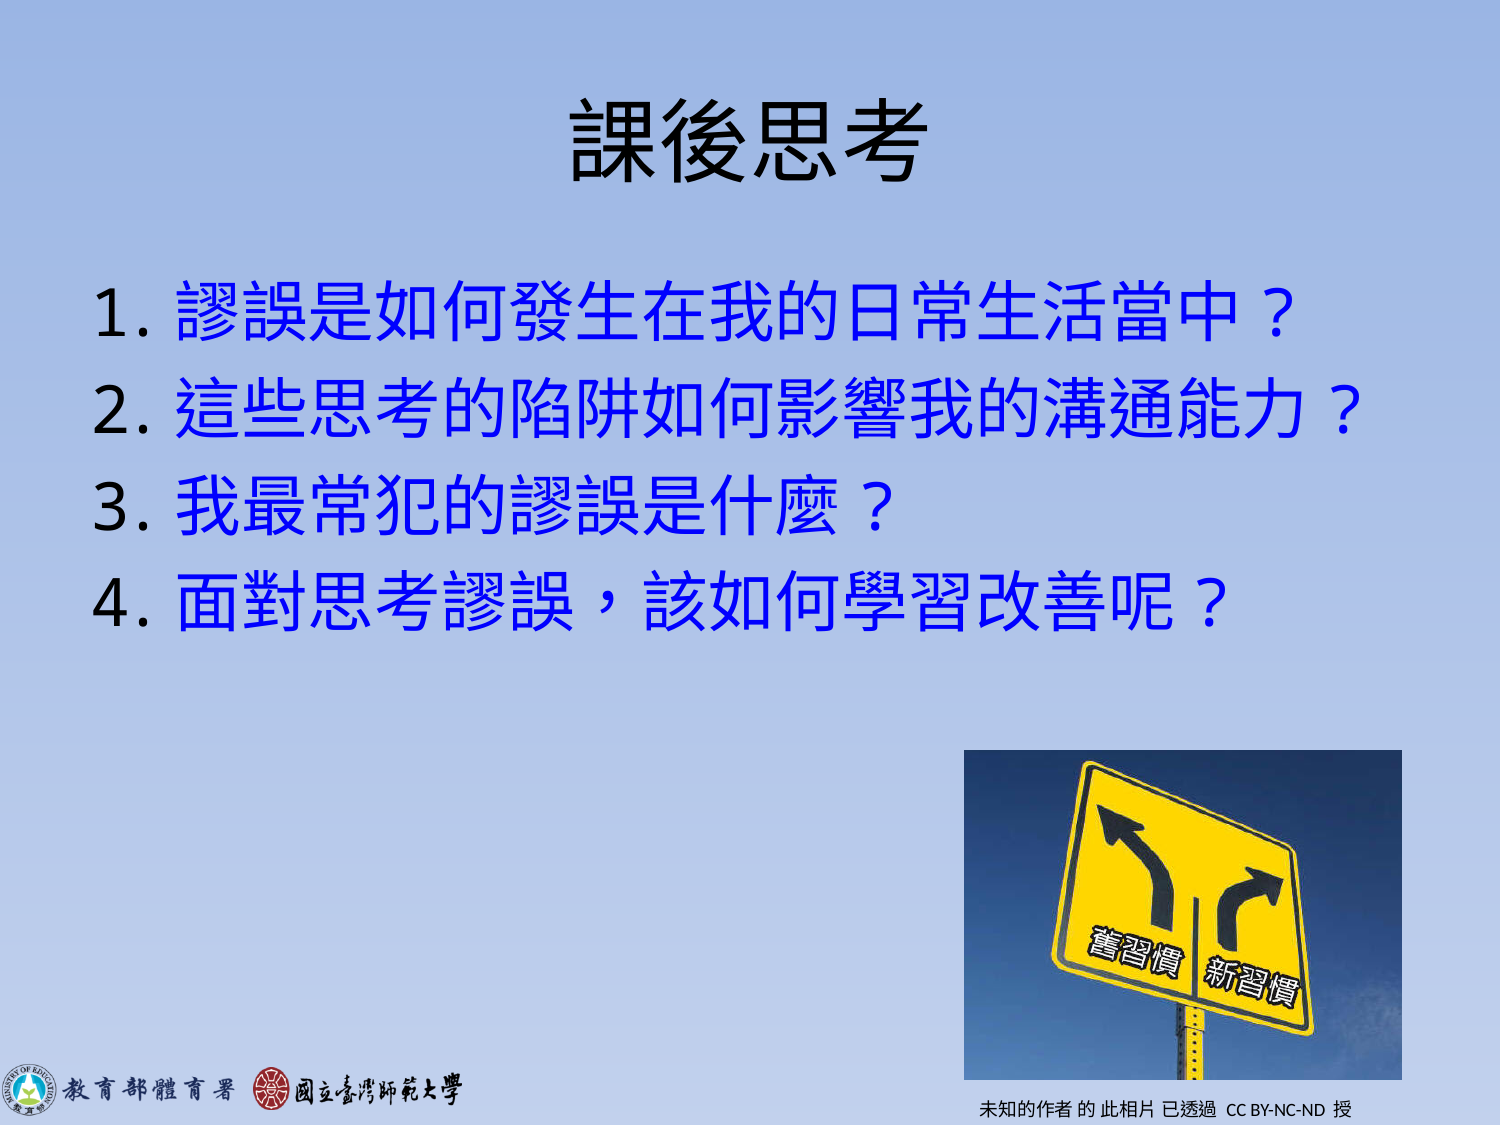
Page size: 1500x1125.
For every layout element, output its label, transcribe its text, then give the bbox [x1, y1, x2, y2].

picture [964, 750, 1402, 1080]
list 謬誤是如何發生在我的日常生活當中? 這些思考的陷阱如何影響我的溝通能力? 我最常犯的謬誤是什麼? 面對思考謬誤，該如何學習改善呢? [75, 262, 1426, 1005]
text_box 未知的作者 的 此相片 已透過 CC BY-NC-ND 授權 [964, 1090, 1386, 1125]
title 課後思考 [75, 45, 1426, 233]
